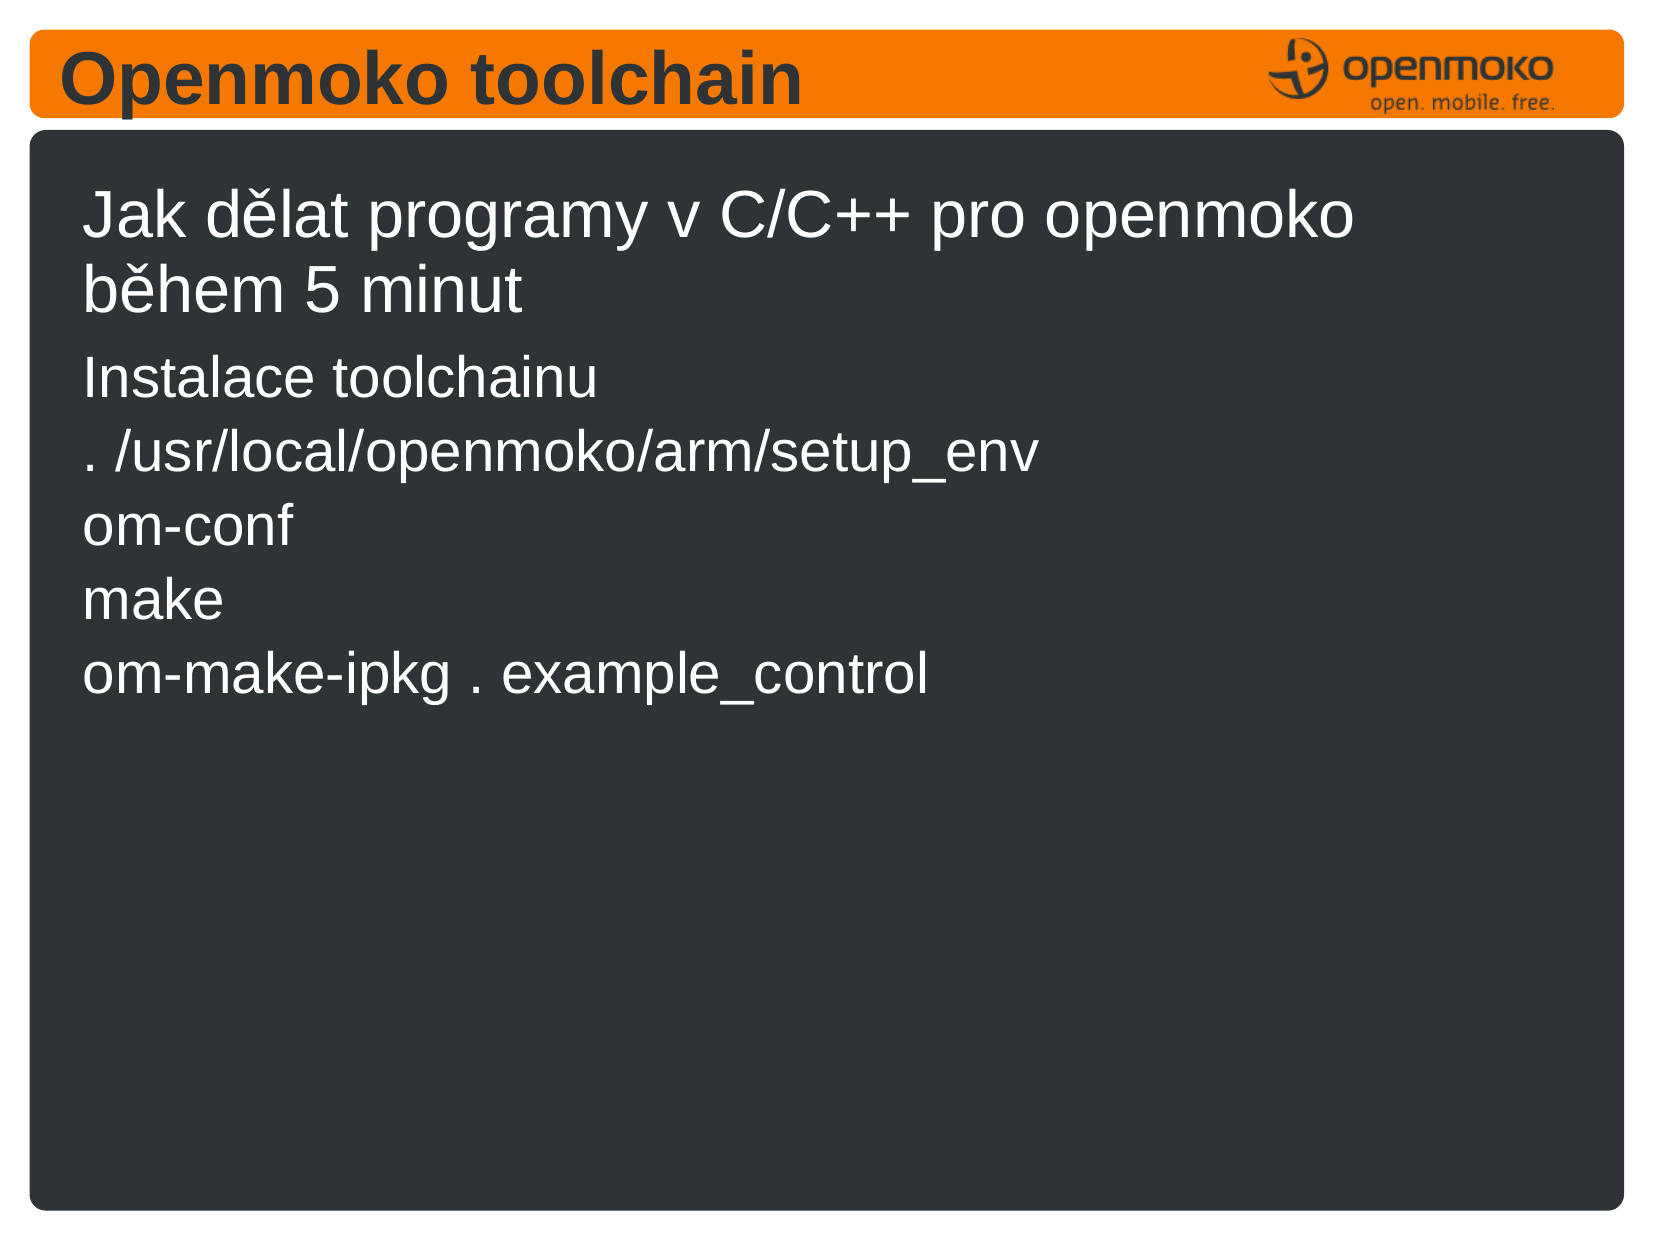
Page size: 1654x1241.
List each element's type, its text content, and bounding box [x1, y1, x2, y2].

title Openmoko toolchain [59, 29, 1361, 128]
picture [1361, 38, 1554, 114]
list Jak dělat programy v C/C++ pro openmoko během 5 minut Instalace toolchainu . /usr/local/openmoko/arm/setup_env om-conf make om-make-ipkg . example_control [82, 177, 1571, 1182]
